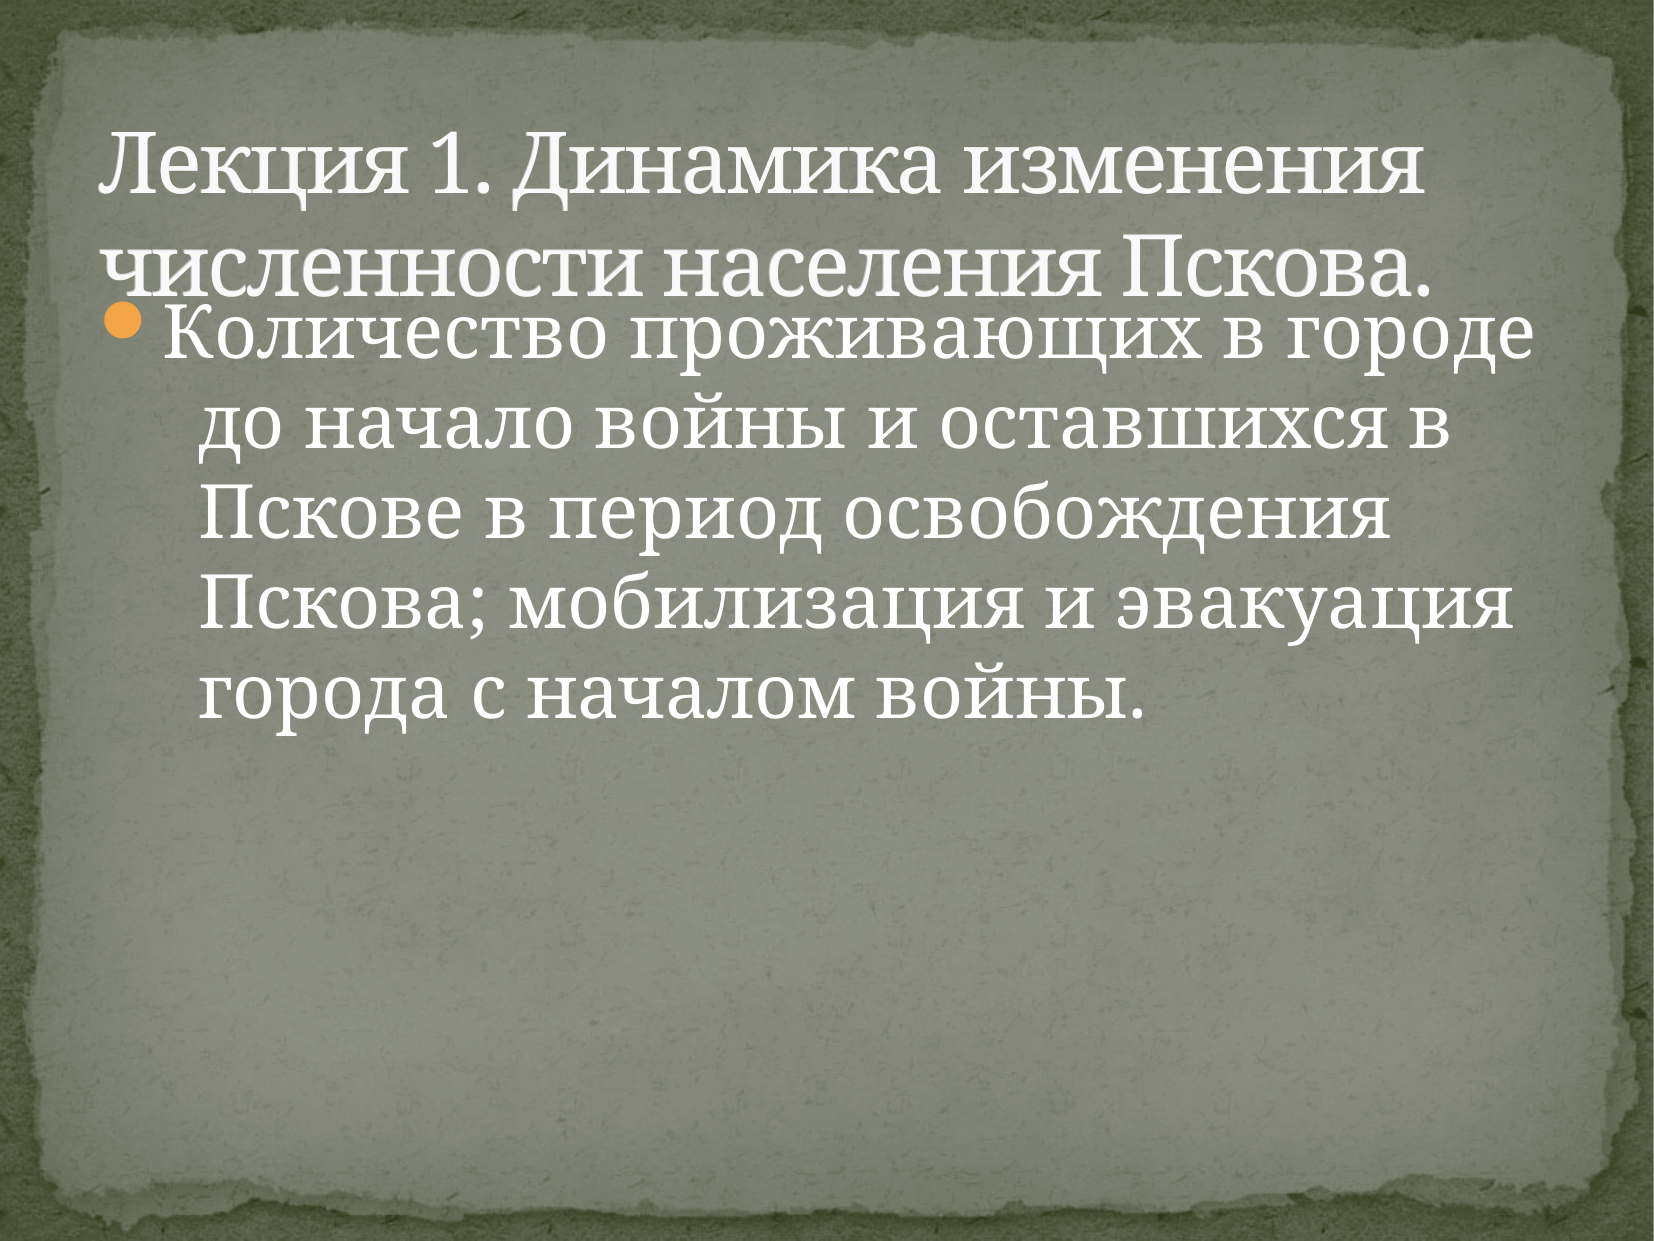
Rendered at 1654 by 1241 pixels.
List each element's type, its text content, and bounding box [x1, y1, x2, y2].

title Лекция 1. Динамика изменения численности населения Пскова. [82, 100, 1571, 321]
list Количество проживающих в городе до начало войны и оставшихся в Пскове в период освобождения Пскова; мобилизация и эвакуация города с началом войны. [82, 321, 1571, 1103]
